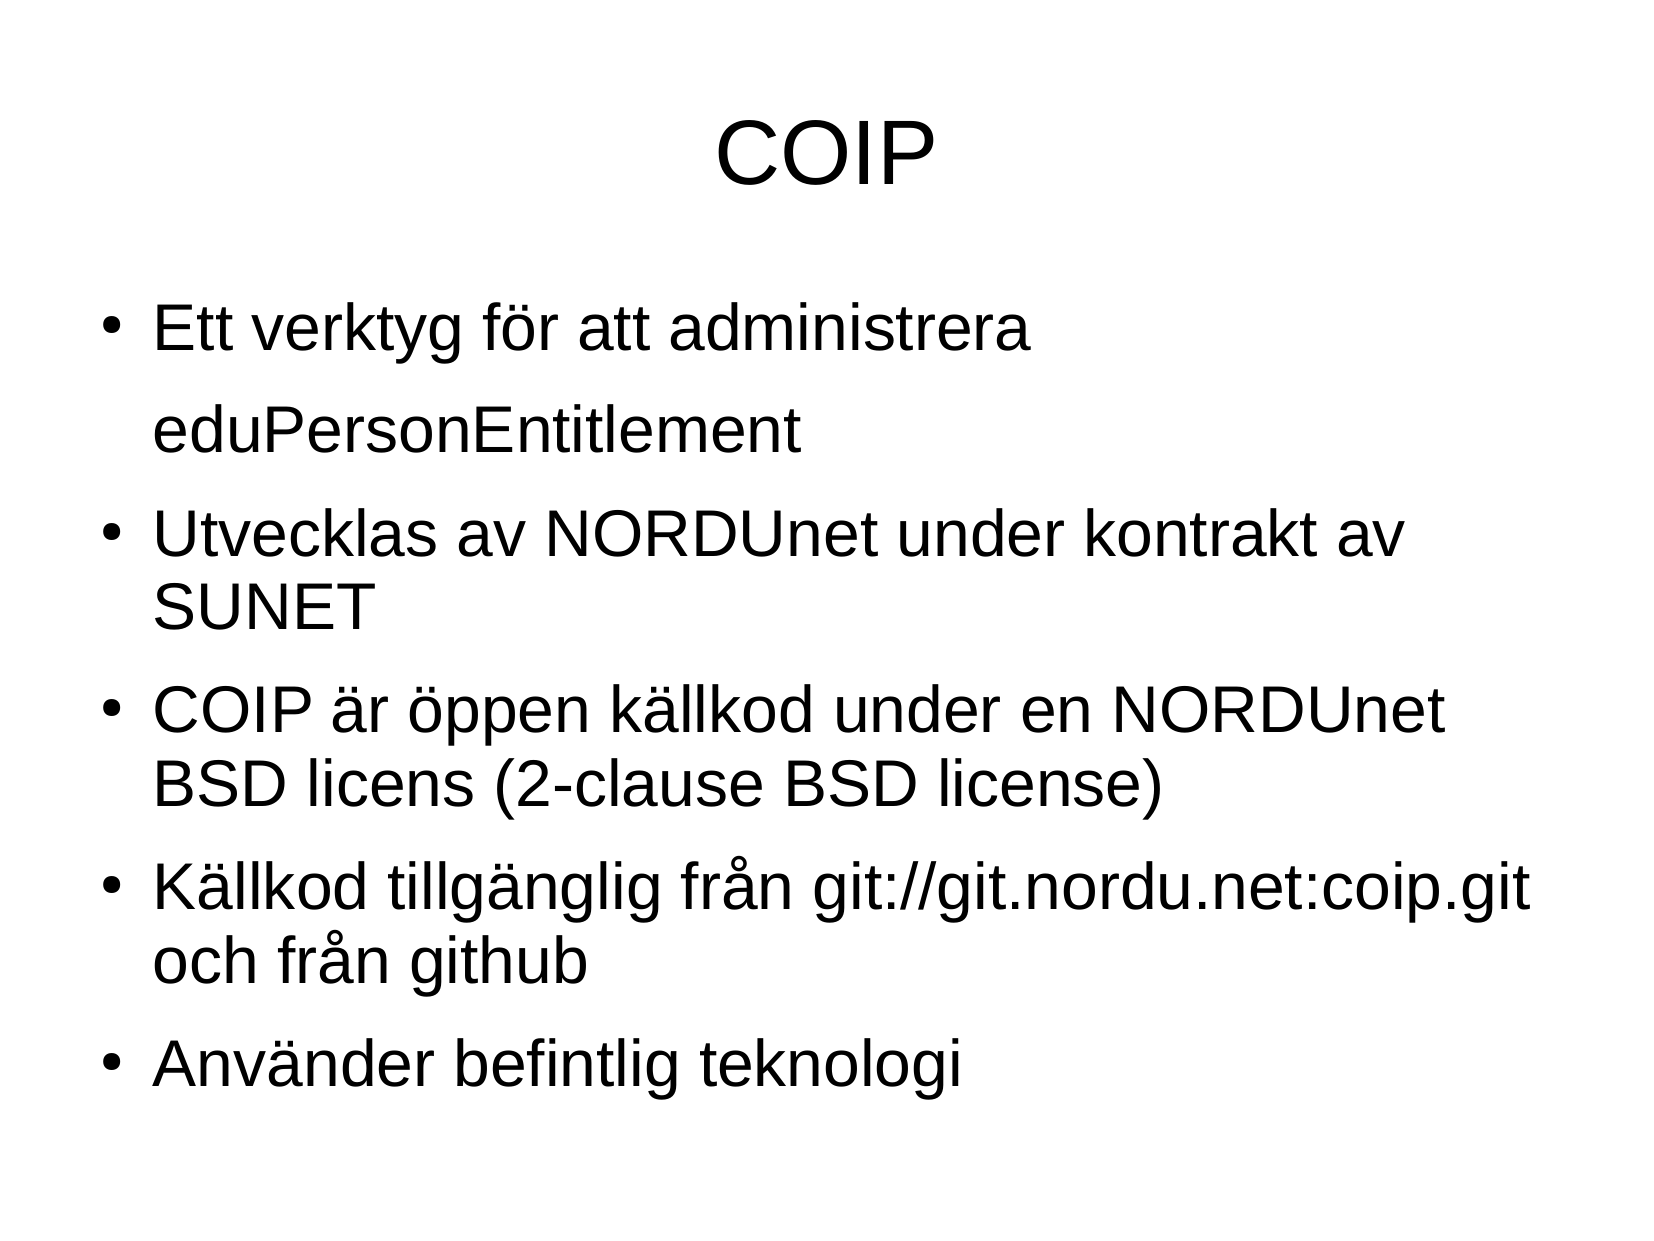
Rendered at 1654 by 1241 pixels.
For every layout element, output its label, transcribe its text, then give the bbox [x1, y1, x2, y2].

title COIP [82, 56, 1571, 250]
list Ett verktyg för att administrera eduPersonEntitlement Utvecklas av NORDUnet under kontrakt av SUNET COIP är öppen källkod under en NORDUnet BSD licens (2-clause BSD license) Källkod tillgänglig från git://git.nordu.net:coip.git och från github Använder befintlig teknologi [82, 290, 1571, 1109]
